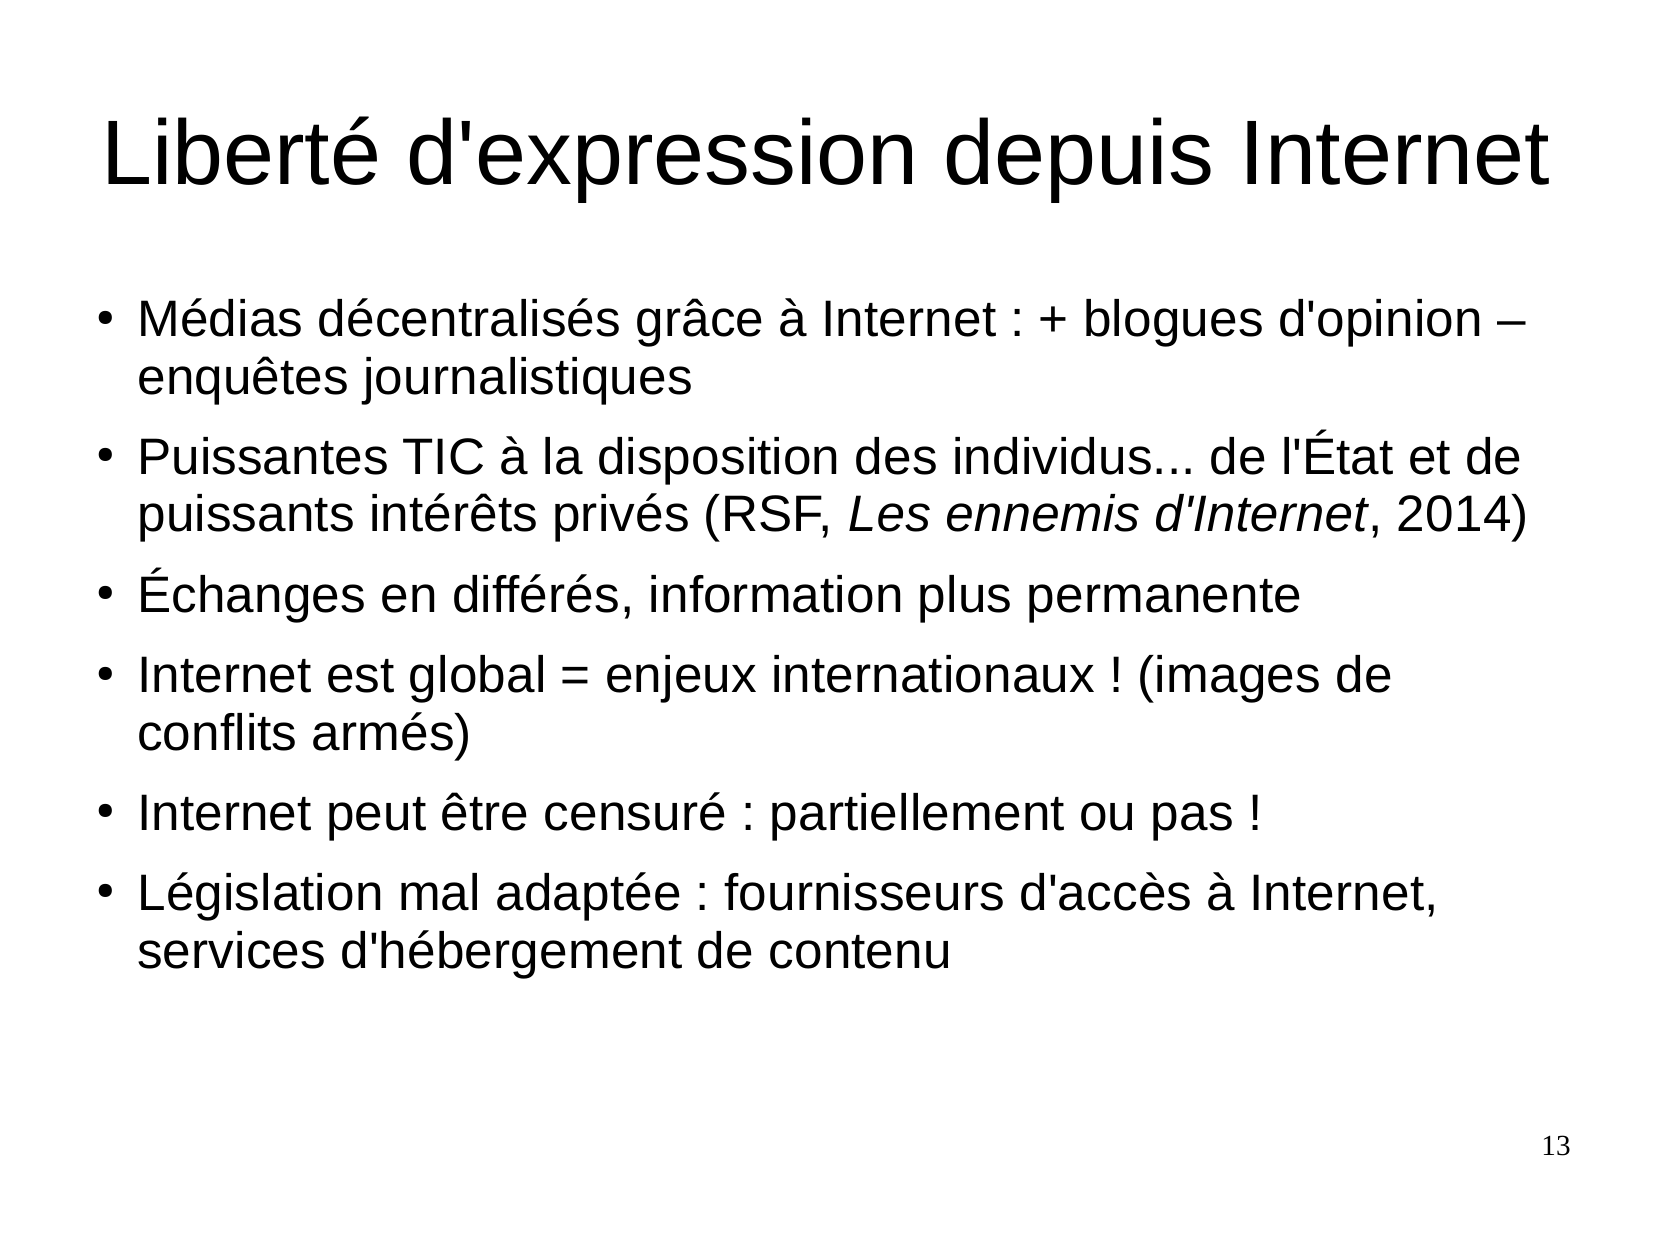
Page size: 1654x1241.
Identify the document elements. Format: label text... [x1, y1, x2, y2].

list Médias décentralisés grâce à Internet : + blogues d'opinion – enquêtes journalistiques Puissantes TIC à la disposition des individus... de l'État et de puissants intérêts privés (RSF, Les ennemis d'Internet, 2014) Échanges en différés, information plus permanente Internet est global = enjeux internationaux ! (images de conflits armés) Internet peut être censuré : partiellement ou pas ! Législation mal adaptée : fournisseurs d'accès à Internet, services d'hébergement de contenu [82, 290, 1538, 1010]
title Liberté d'expression depuis Internet [82, 49, 1571, 257]
